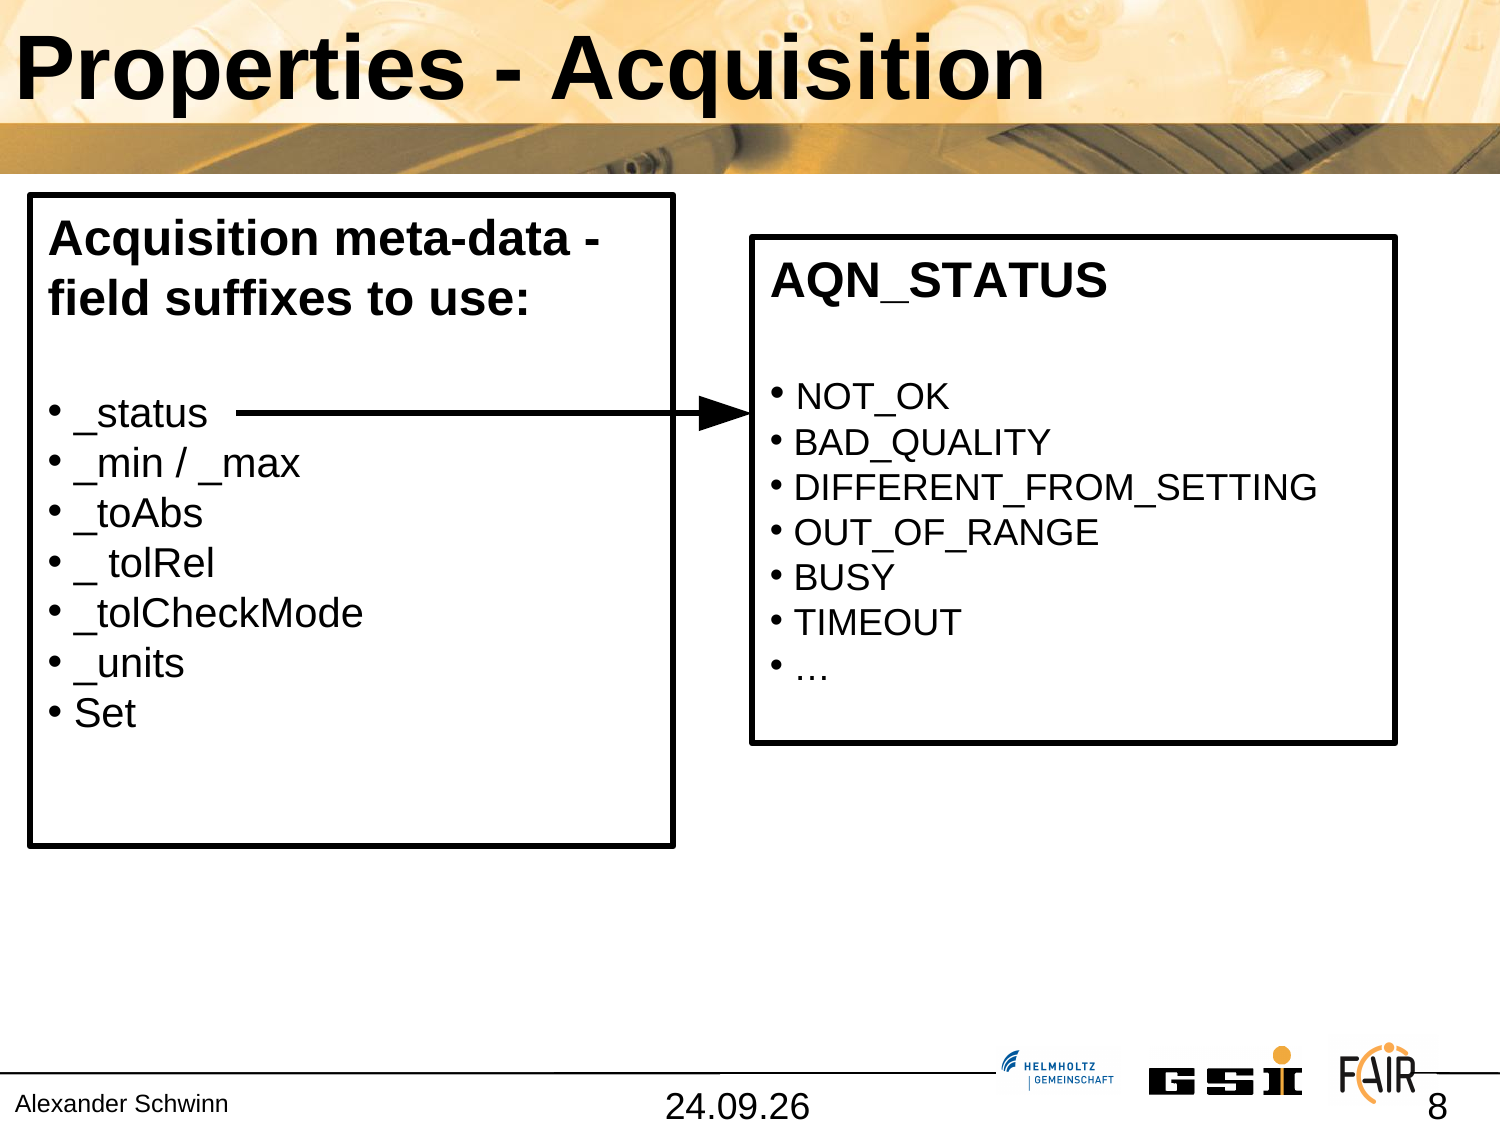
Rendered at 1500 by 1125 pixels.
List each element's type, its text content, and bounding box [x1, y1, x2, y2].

picture [1328, 1034, 1439, 1106]
picture [0, 126, 1500, 175]
title Properties - Acquisition [0, 0, 1500, 126]
text_box AQN_STATUS NOT_OK BAD_QUALITY DIFFERENT_FROM_SETTING OUT_OF_RANGE BUSY TIMEOUT … [752, 236, 1396, 744]
picture [996, 1046, 1121, 1095]
text_box Acquisition meta-data - field suffixes to use: _status _min / _max _toAbs _ tolRel _tolCheckMode _units Set [30, 194, 674, 847]
picture [1149, 1046, 1302, 1095]
picture [1433, 1095, 1439, 1104]
